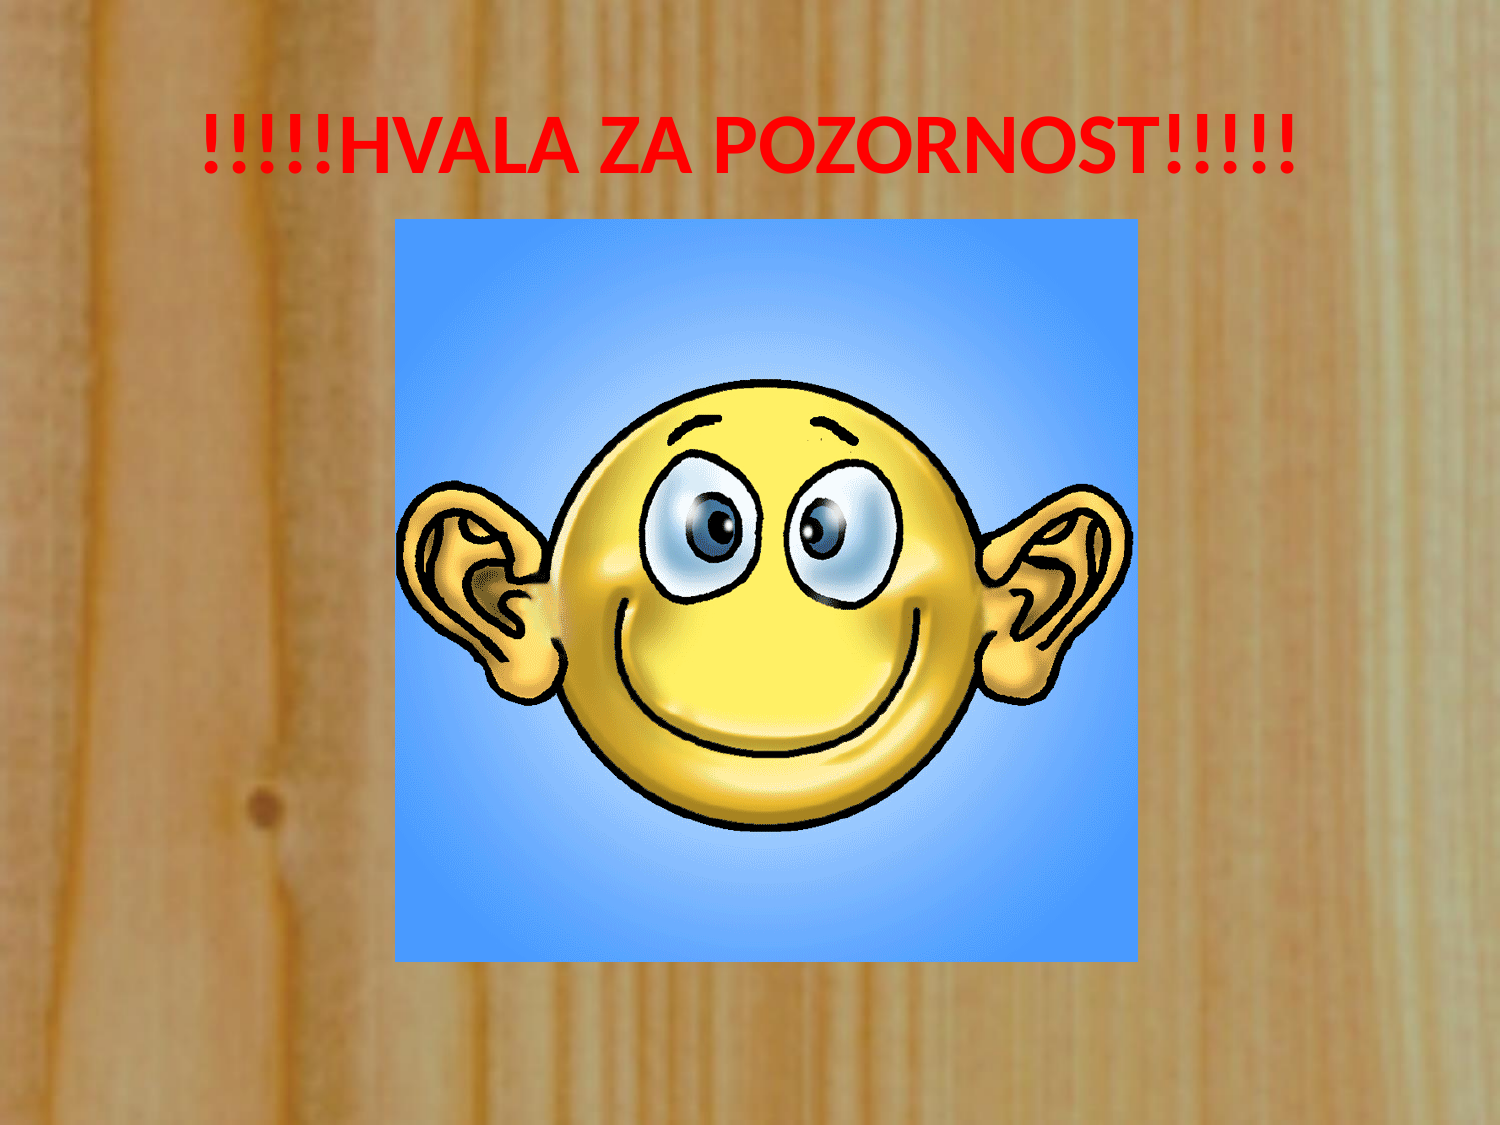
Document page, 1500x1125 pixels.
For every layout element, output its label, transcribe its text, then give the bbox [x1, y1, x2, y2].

picture [0, 0, 1500, 1125]
title !!!!!HVALA ZA POZORNOST!!!!! [75, 45, 1425, 233]
